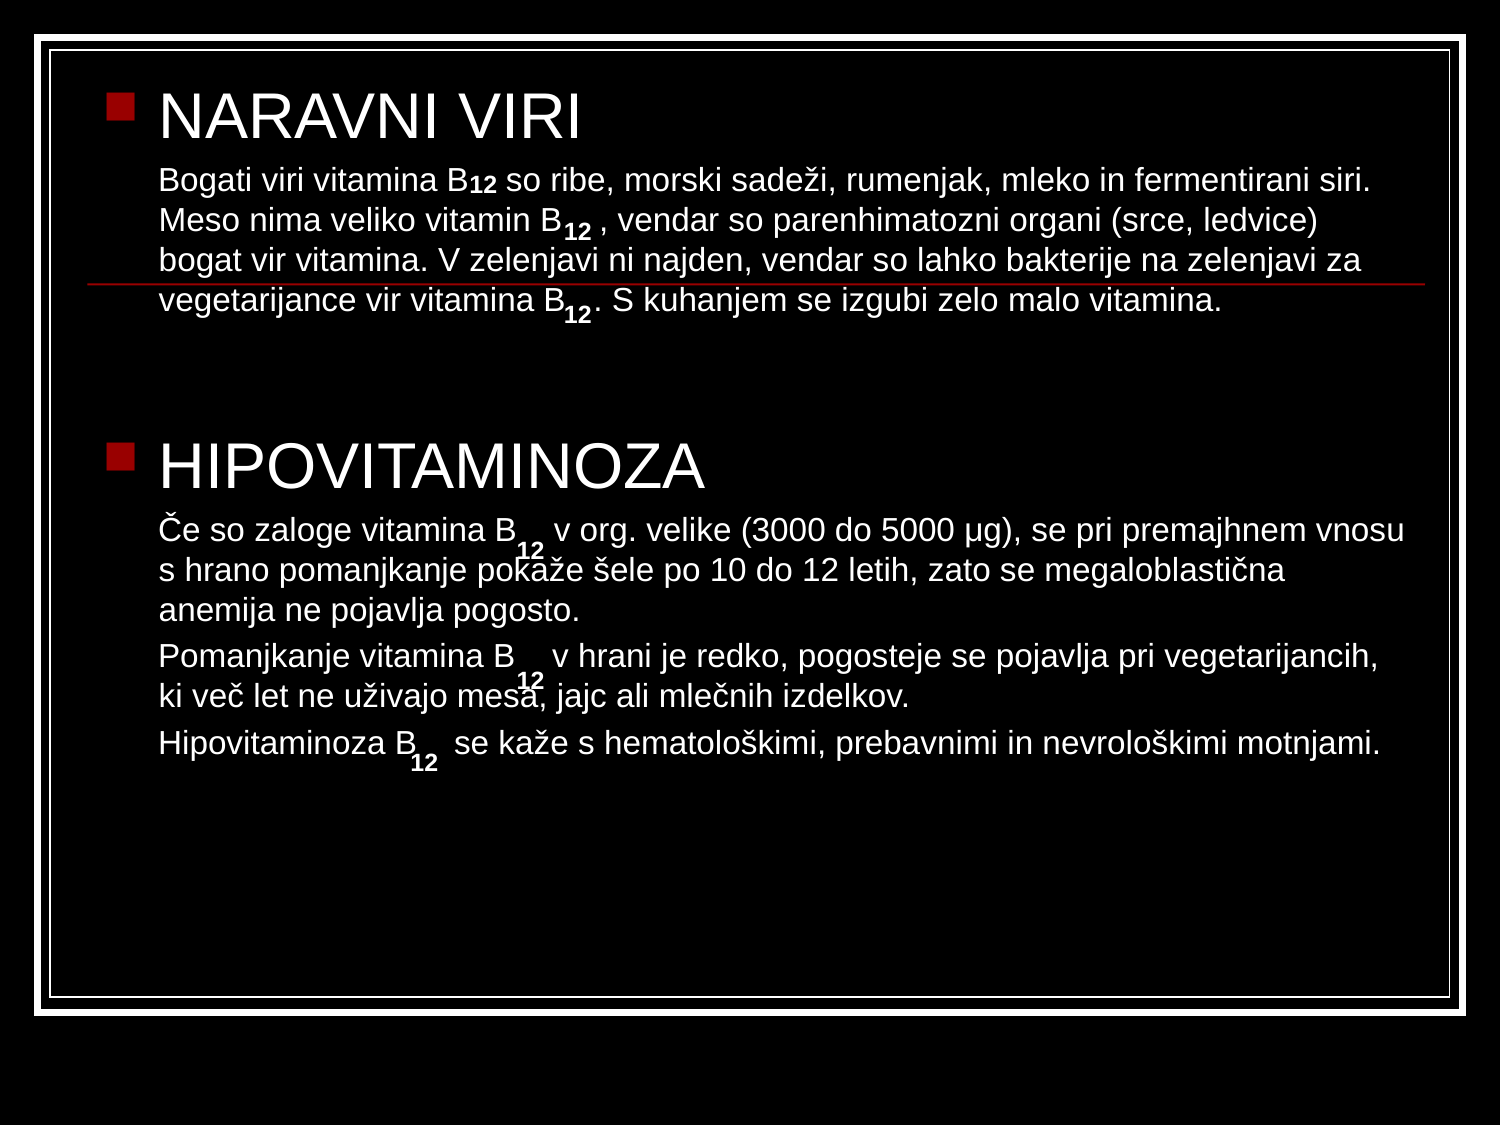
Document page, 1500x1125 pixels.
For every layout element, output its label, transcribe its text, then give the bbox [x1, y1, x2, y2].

list NARAVNI VIRI Bogati viri vitamina B so ribe, morski sadeži, rumenjak, mleko in fermentirani siri. Meso nima veliko vitamin B , vendar so parenhimatozni organi (srce, ledvice) bogat vir vitamina. V zelenjavi ni najden, vendar so lahko bakterije na zelenjavi za vegetarijance vir vitamina B . S kuhanjem se izgubi zelo malo vitamina. HIPOVITAMINOZA Če so zaloge vitamina B v org. velike (3000 do 5000 μg), se pri premajhnem vnosu s hrano pomanjkanje pokaže šele po 10 do 12 letih, zato se megaloblastična anemija ne pojavlja pogosto. Pomanjkanje vitamina B v hrani je redko, pogosteje se pojavlja pri vegetarijancih, ki več let ne uživajo mesa, jajc ali mlečnih izdelkov. Hipovitaminoza B se kaže s hematološkimi, prebavnimi in nevrološkimi motnjami. [87, 66, 1425, 963]
text_box 12 [454, 160, 526, 206]
text_box 12 [501, 657, 573, 702]
text_box 12 [395, 739, 467, 785]
text_box 12 [549, 208, 620, 253]
text_box 12 [549, 290, 620, 336]
text_box 12 [501, 527, 573, 572]
